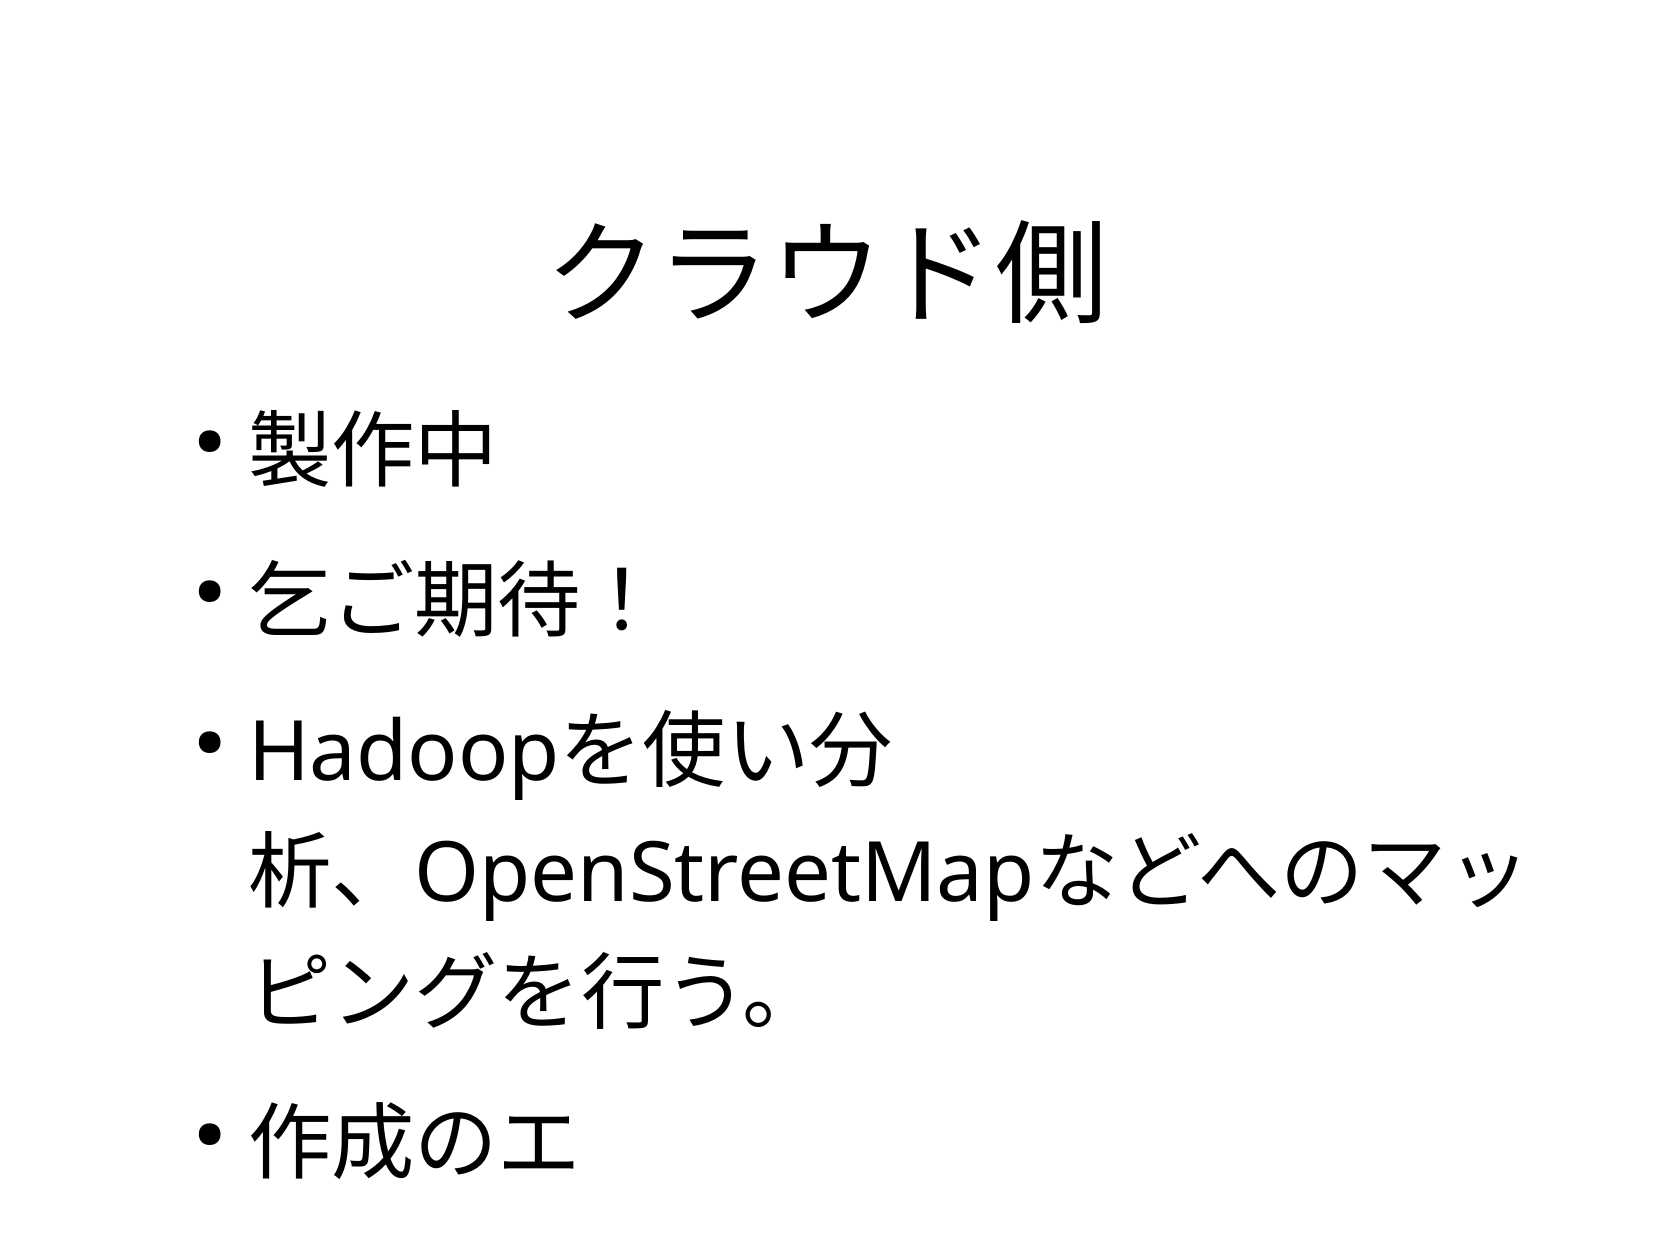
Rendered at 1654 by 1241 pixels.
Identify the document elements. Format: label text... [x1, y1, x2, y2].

list 製作中 乞ご期待！ Hadoopを使い分析、OpenStreetMapなどへのマッピングを行う。 作成のエ [177, 383, 1571, 1203]
title クラウド側 [82, 161, 1571, 369]
